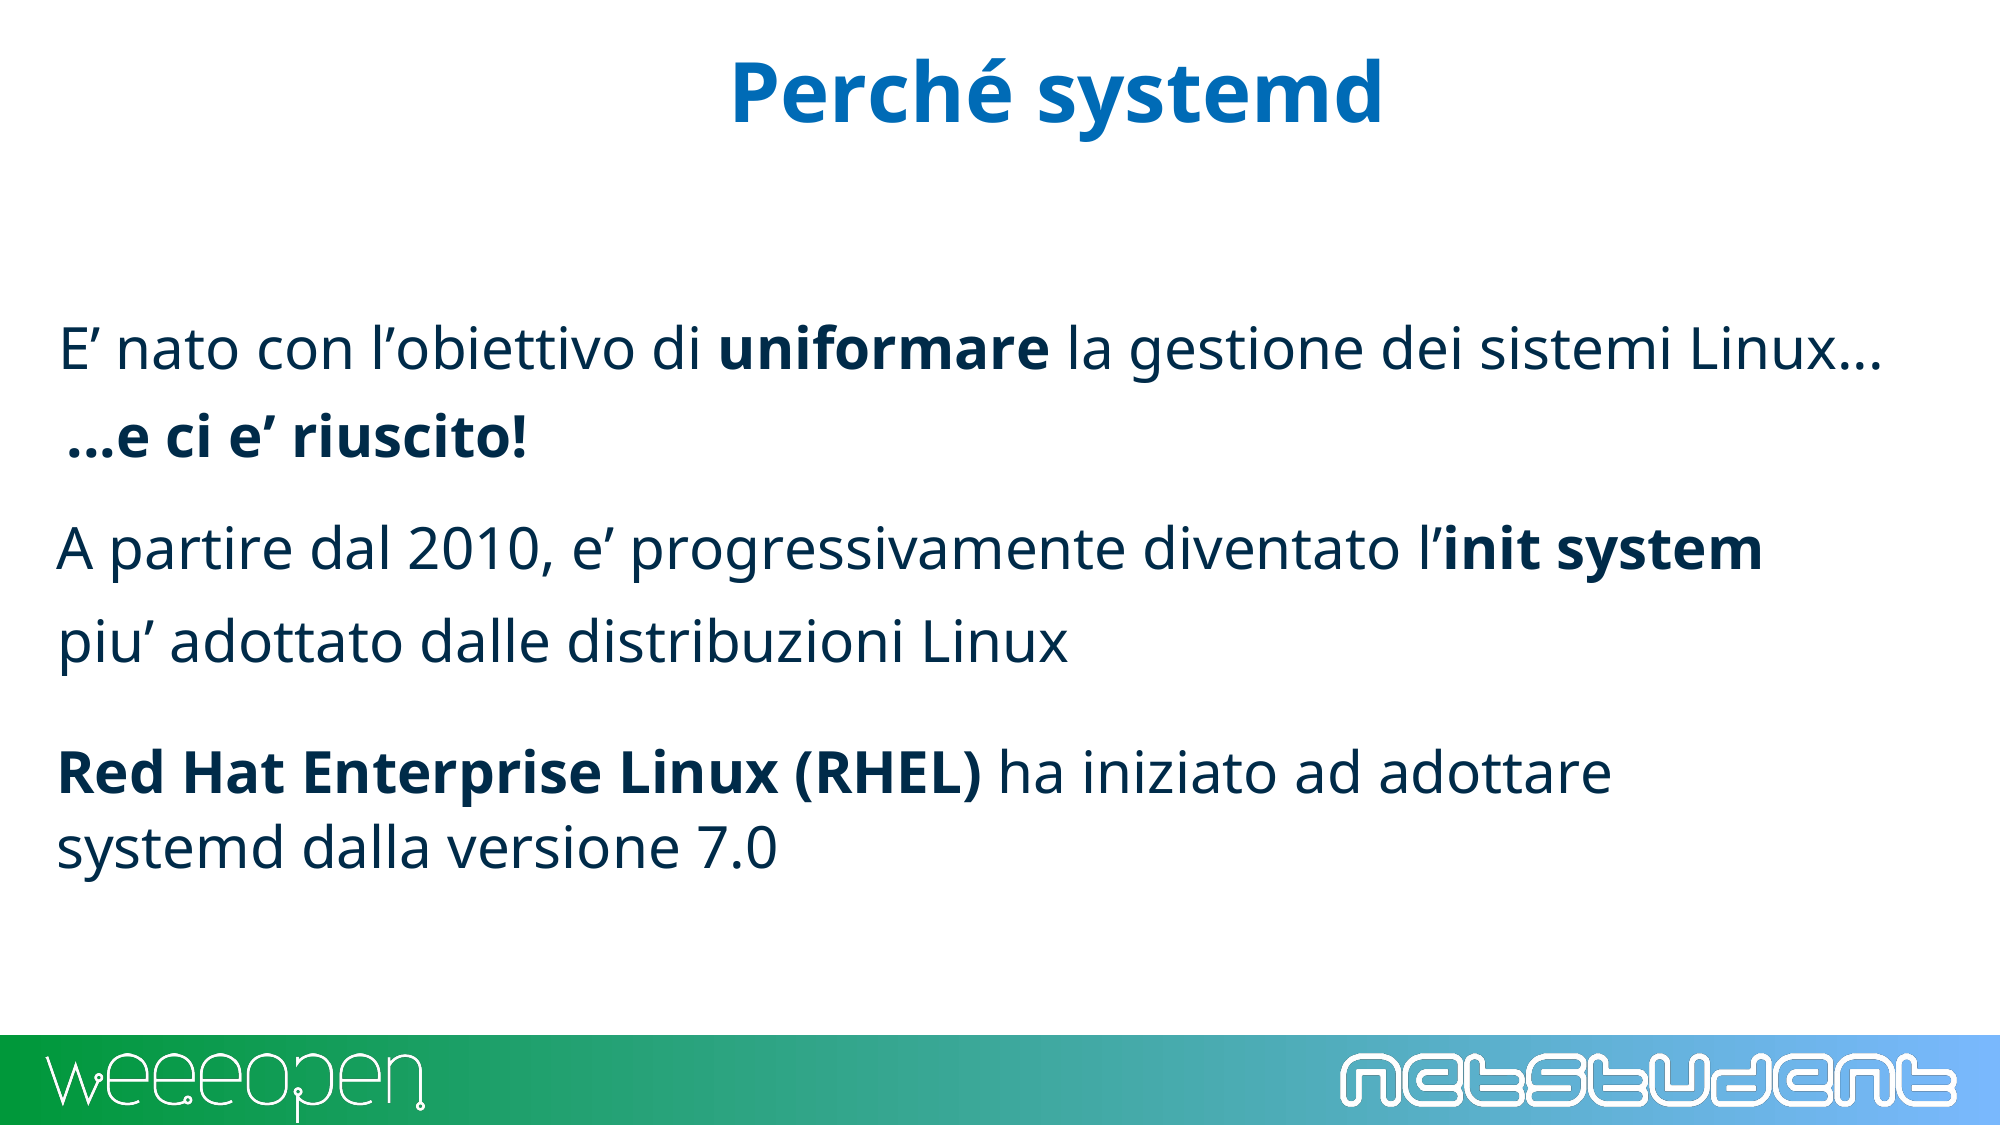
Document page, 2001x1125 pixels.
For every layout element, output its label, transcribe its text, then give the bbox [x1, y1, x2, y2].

text_box [0, 0, 2000, 1125]
text_box Red Hat Enterprise Linux (RHEL) ha iniziato ad adottare [56, 731, 1321, 805]
text_box systemd dalla versione 7.0 [56, 806, 637, 880]
text_box piu’ adottato dalle distribuzioni Linux [57, 600, 860, 674]
picture [45, 1053, 425, 1123]
text_box ...e ci e’ riuscito! [66, 395, 432, 469]
text_box A partire dal 2010, e’ progressivamente diventato l’init system [56, 507, 1417, 582]
text_box Perché systemd [728, 33, 1272, 139]
text_box E’ nato con l’obiettivo di uniformare la gestione dei sistemi Linux... [58, 307, 1509, 381]
picture [1340, 1053, 1957, 1107]
